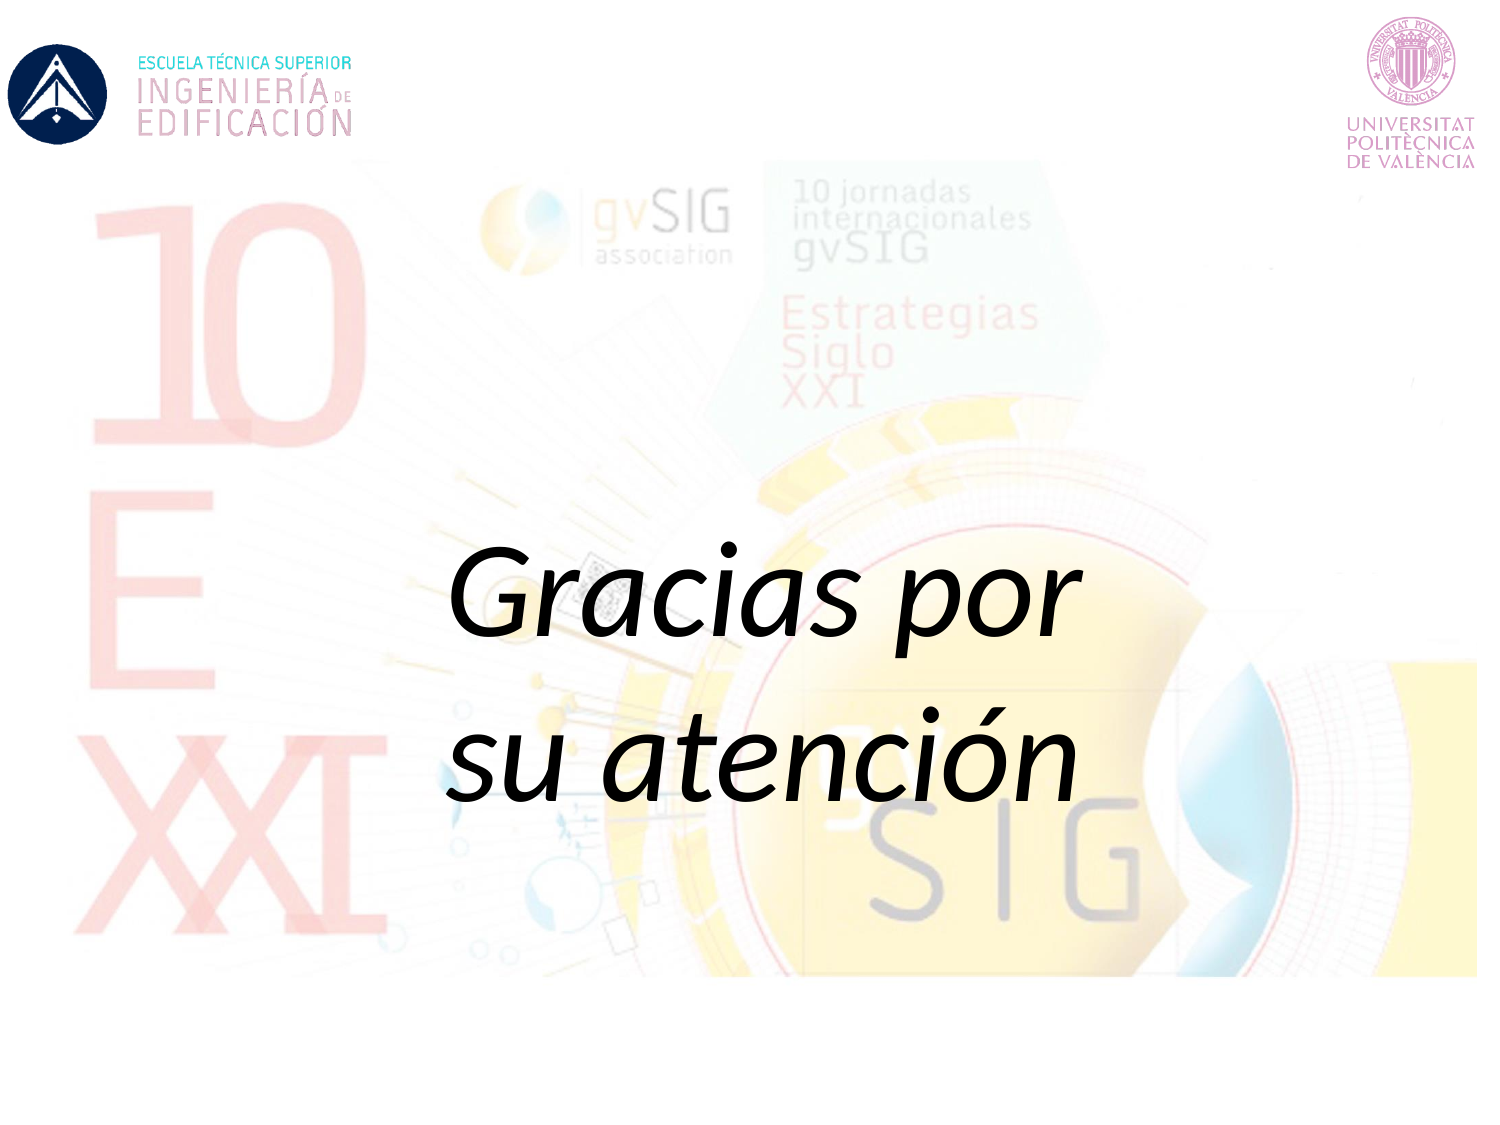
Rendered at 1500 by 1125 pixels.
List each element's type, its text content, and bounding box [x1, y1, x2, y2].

picture [0, 0, 1491, 1125]
text_box Gracias por su atención [370, 491, 1158, 837]
